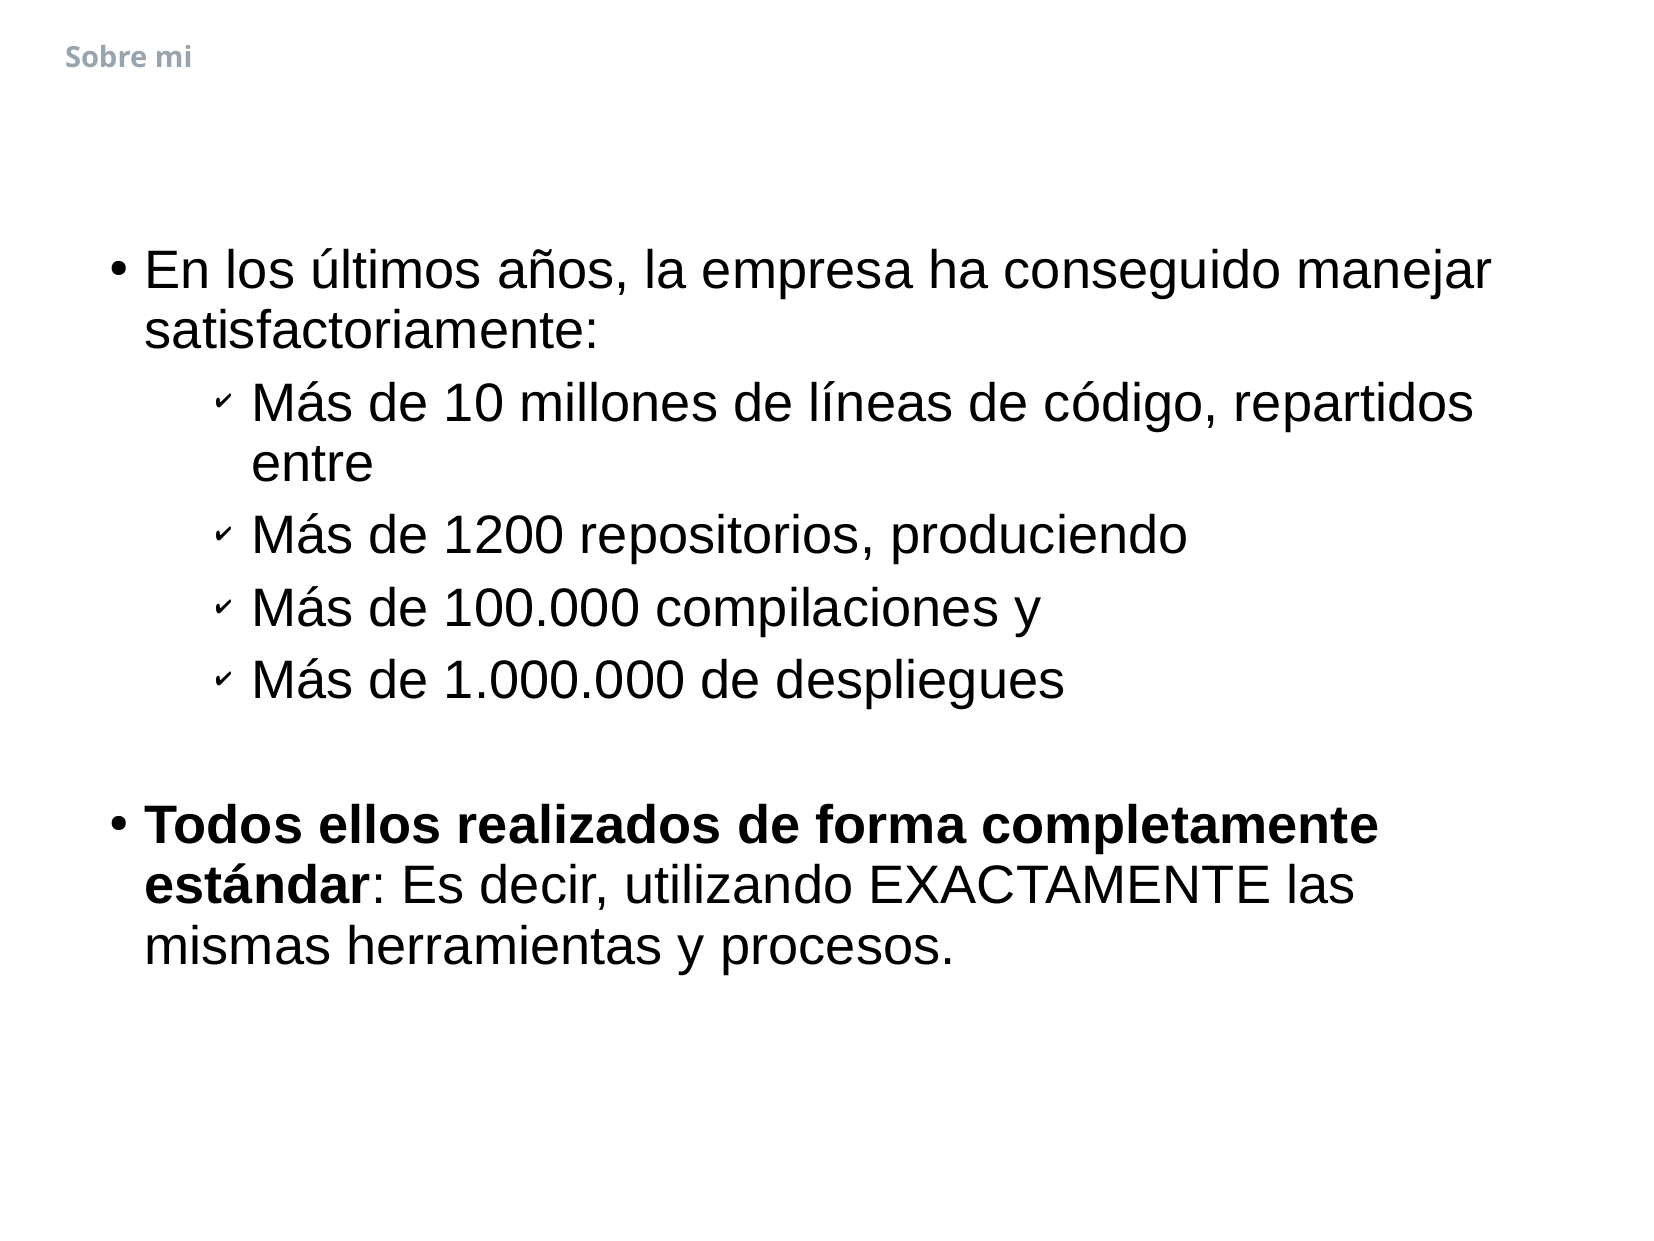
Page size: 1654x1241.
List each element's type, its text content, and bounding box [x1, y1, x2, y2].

text_box Sobre mi [64, 38, 733, 74]
text_box En los últimos años, la empresa ha conseguido manejar satisfactoriamente: Más de 10 millones de líneas de código, repartidos entre Más de 1200 repositorios, produciendo Más de 100.000 compilaciones y Más de 1.000.000 de despliegues Todos ellos realizados de forma completamente estándar: Es decir, utilizando EXACTAMENTE las mismas herramientas y procesos. [94, 159, 1524, 1083]
